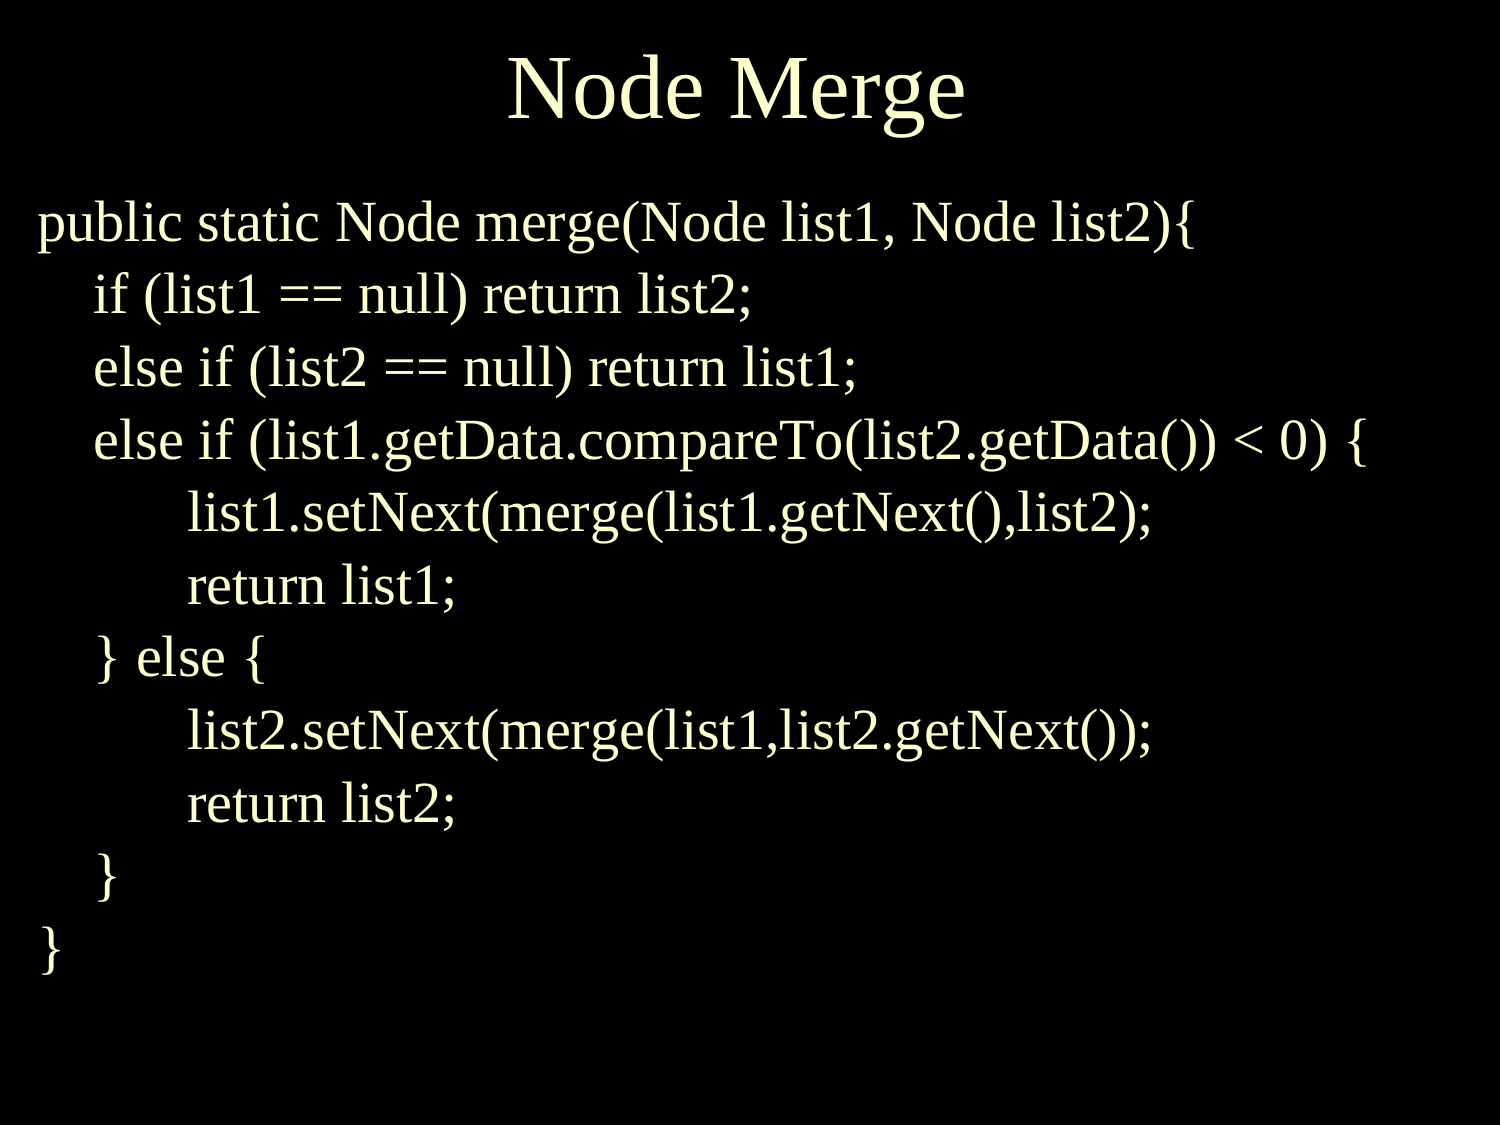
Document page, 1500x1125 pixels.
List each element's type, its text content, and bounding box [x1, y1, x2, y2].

list public static Node merge(Node list1, Node list2){ if (list1 == null) return list2; else if (list2 == null) return list1; else if (list1.getData.compareTo(list2.getData()) < 0) { list1.setNext(merge(list1.getNext(),list2); return list1; } else { list2.setNext(merge(list1,list2.getNext()); return list2; } } [22, 187, 1482, 1026]
title Node Merge [8, 29, 1467, 146]
